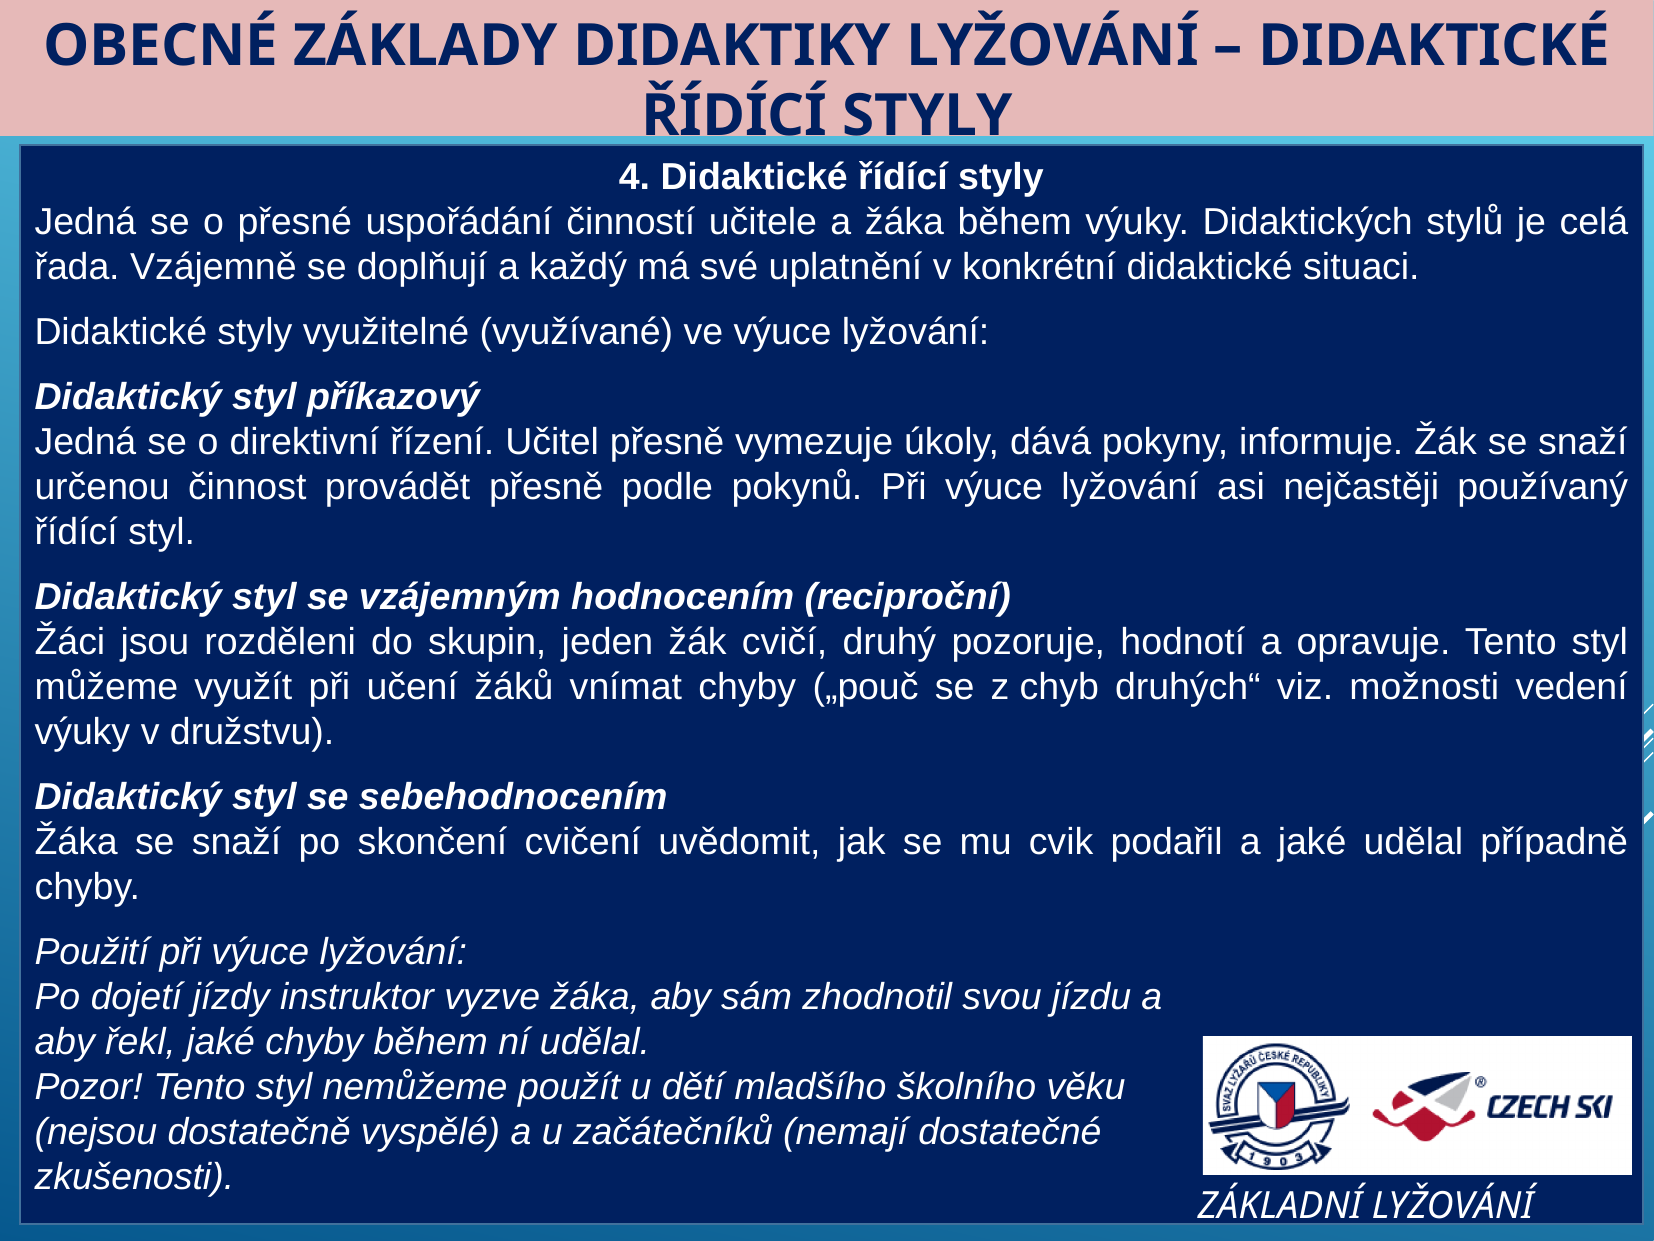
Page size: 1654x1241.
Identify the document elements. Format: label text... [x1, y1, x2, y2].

text_box ZÁKLADNÍ LYŽOVÁNÍ [1182, 1173, 1644, 1235]
title Obecné základy didaktiky lyžování – didaktické řídící styly [0, 0, 1654, 136]
text_box 4. Didaktické řídící styly Jedná se o přesné uspořádání činností učitele a žáka během výuky. Didaktických stylů je celá řada. Vzájemně se doplňují a každý má své uplatnění v konkrétní didaktické situaci.  Didaktické styly využitelné (využívané) ve výuce lyžování: Didaktický styl příkazový Jedná se o direktivní řízení. Učitel přesně vymezuje úkoly, dává pokyny, informuje. Žák se snaží určenou činnost provádět přesně podle pokynů. Při výuce lyžování asi nejčastěji používaný řídící styl. Didaktický styl se vzájemným hodnocením (reciproční) Žáci jsou rozděleni do skupin, jeden žák cvičí, druhý pozoruje, hodnotí a opravuje. Tento styl můžeme využít při učení žáků vnímat chyby („pouč se z chyb druhých“ viz. možnosti vedení výuky v družstvu). Didaktický styl se sebehodnocením Žáka se snaží po skončení cvičení uvědomit, jak se mu cvik podařil a jaké udělal případně chyby. Použití při výuce lyžování: Po dojetí jízdy instruktor vyzve žáka, aby sám zhodnotil svou jízdu a aby řekl, jaké chyby během ní udělal. Pozor! Tento styl nemůžeme použít u dětí mladšího školního věku (nejsou dostatečně vyspělé) a u začátečníků (nemají dostatečné zkušenosti). [20, 145, 1643, 1224]
picture [1202, 1036, 1632, 1173]
